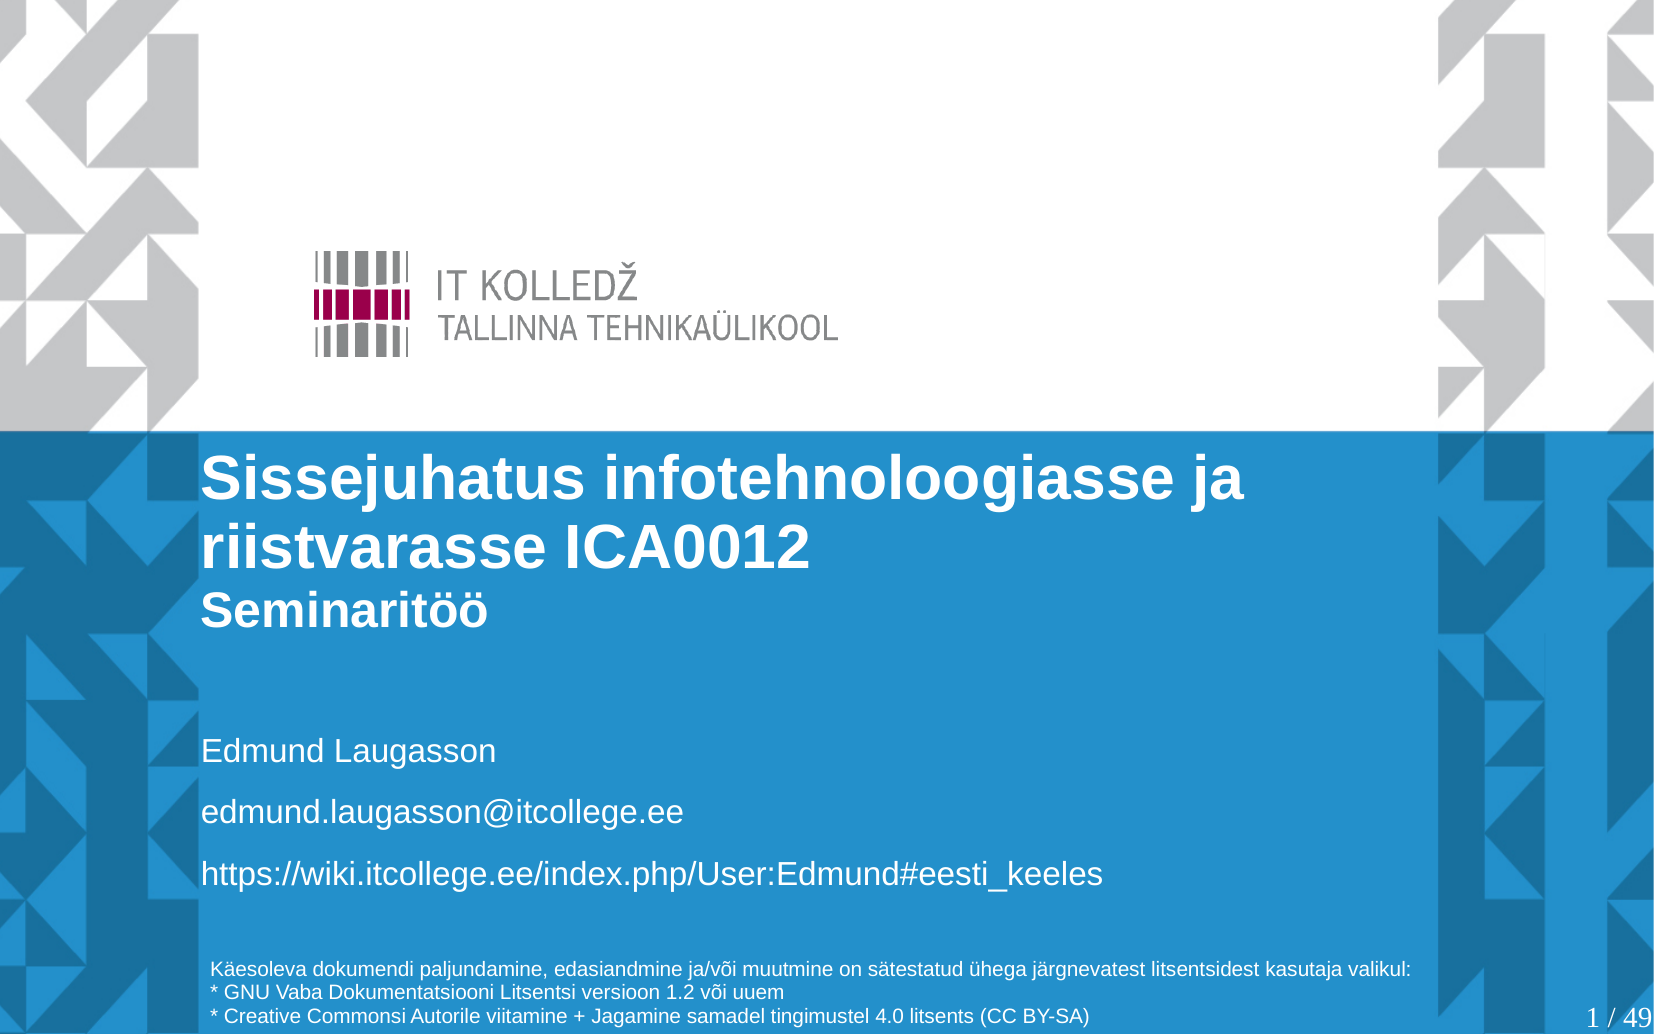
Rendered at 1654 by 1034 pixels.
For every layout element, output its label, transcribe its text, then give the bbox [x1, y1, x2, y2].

picture [0, 0, 1654, 1034]
list Edmund Laugasson edmund.laugasson@itcollege.ee https://wiki.itcollege.ee/index.php/User:Edmund#eesti_keeles [200, 732, 1441, 934]
title Sissejuhatus infotehnoloogiasse ja riistvarasse ICA0012 Seminaritöö [200, 442, 1430, 708]
